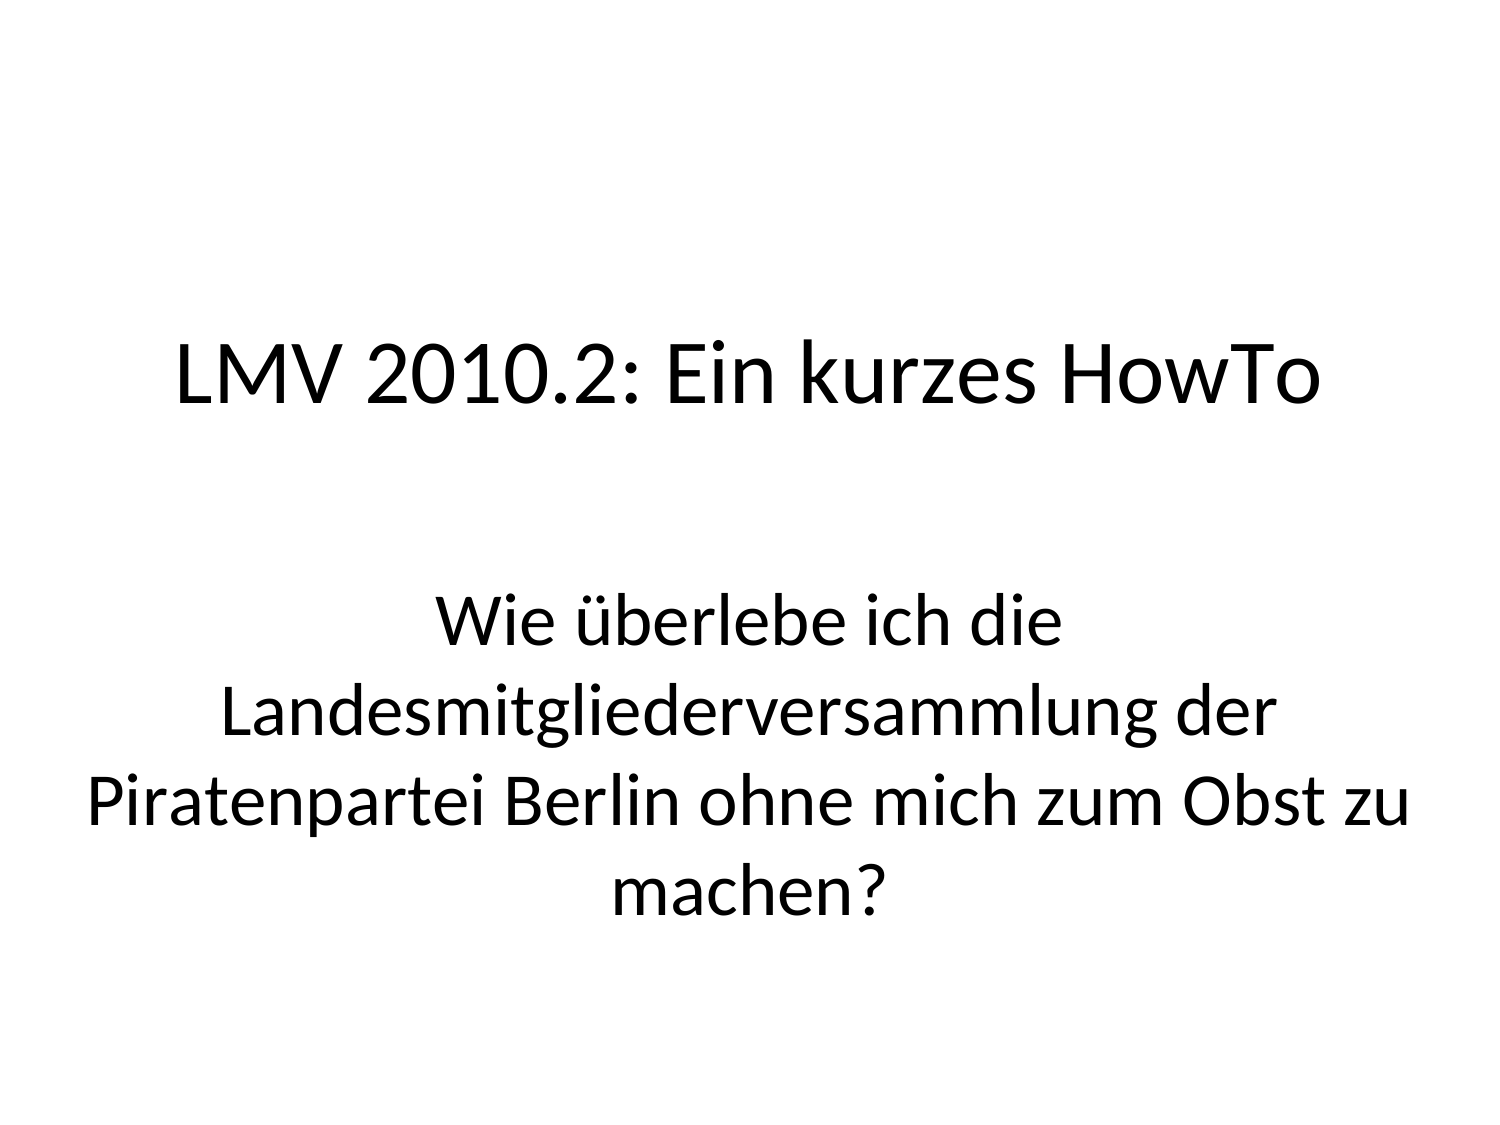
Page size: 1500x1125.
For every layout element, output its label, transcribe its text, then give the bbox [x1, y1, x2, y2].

text_box LMV 2010.2: Ein kurzes HowTo [112, 246, 1388, 488]
text_box Wie überlebe ich die Landesmitgliederversammlung der Piratenpartei Berlin ohne mich zum Obst zu machen? [0, 562, 1500, 938]
